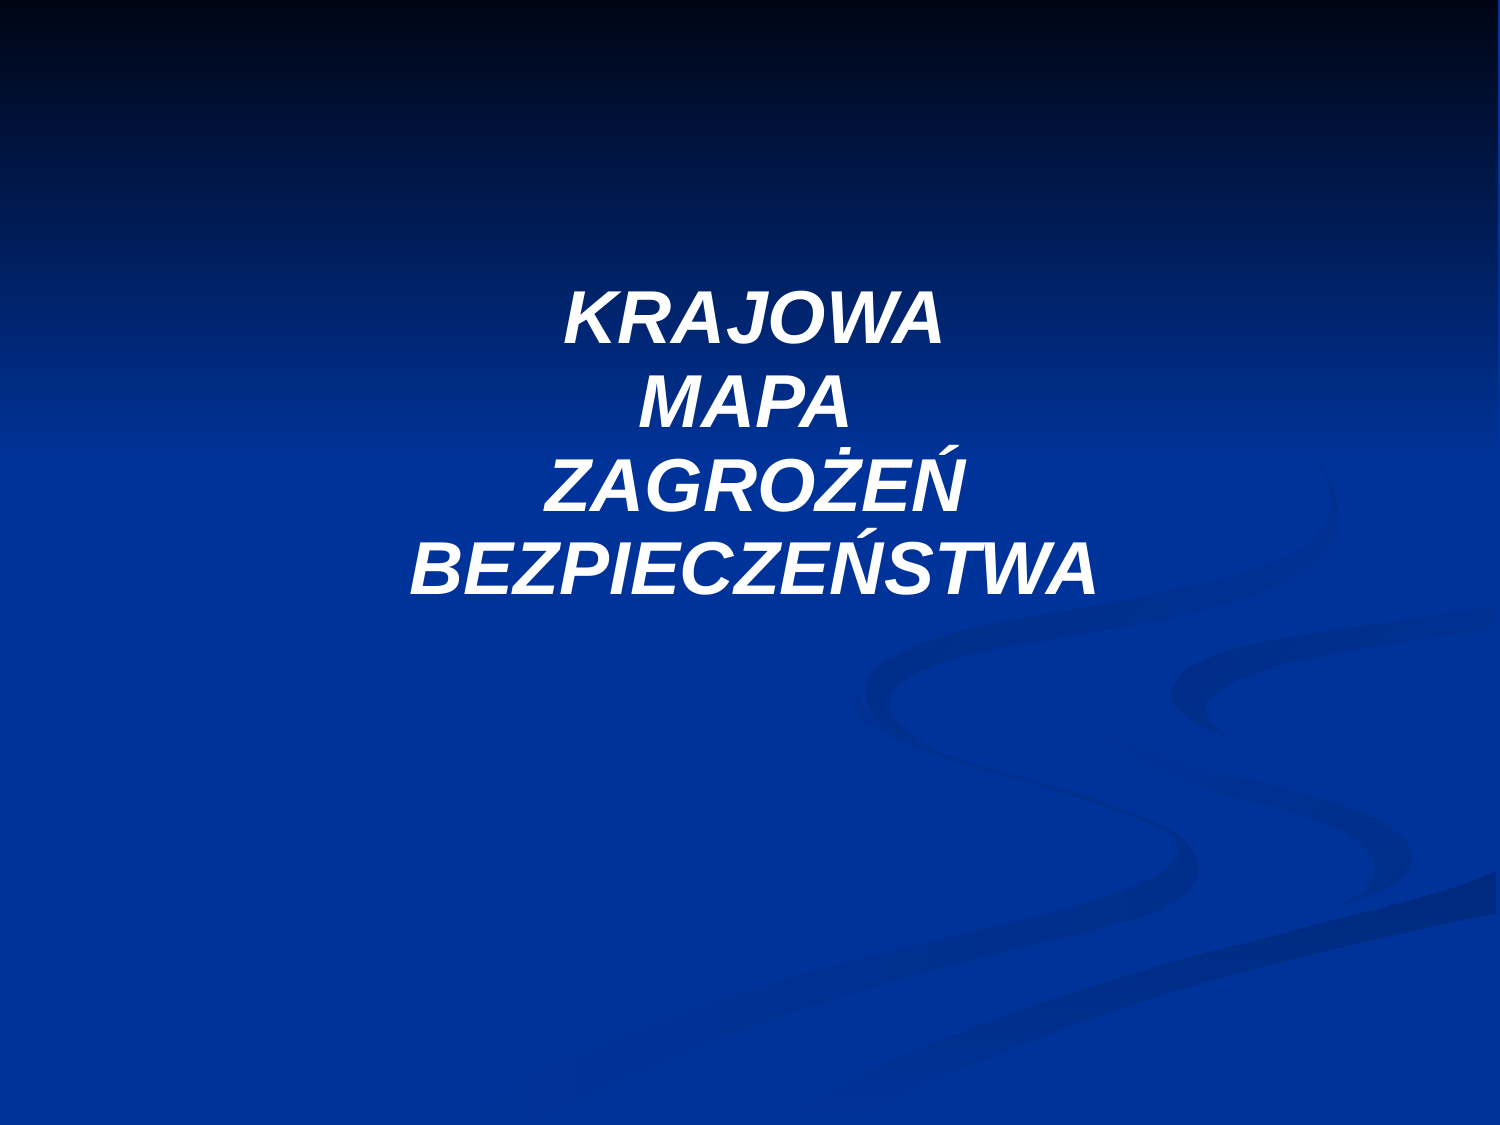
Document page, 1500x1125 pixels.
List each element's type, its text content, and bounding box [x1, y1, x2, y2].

text_box KRAJOWA MAPA ZAGROŻEŃ BEZPIECZEŃSTWA [278, 267, 1233, 619]
